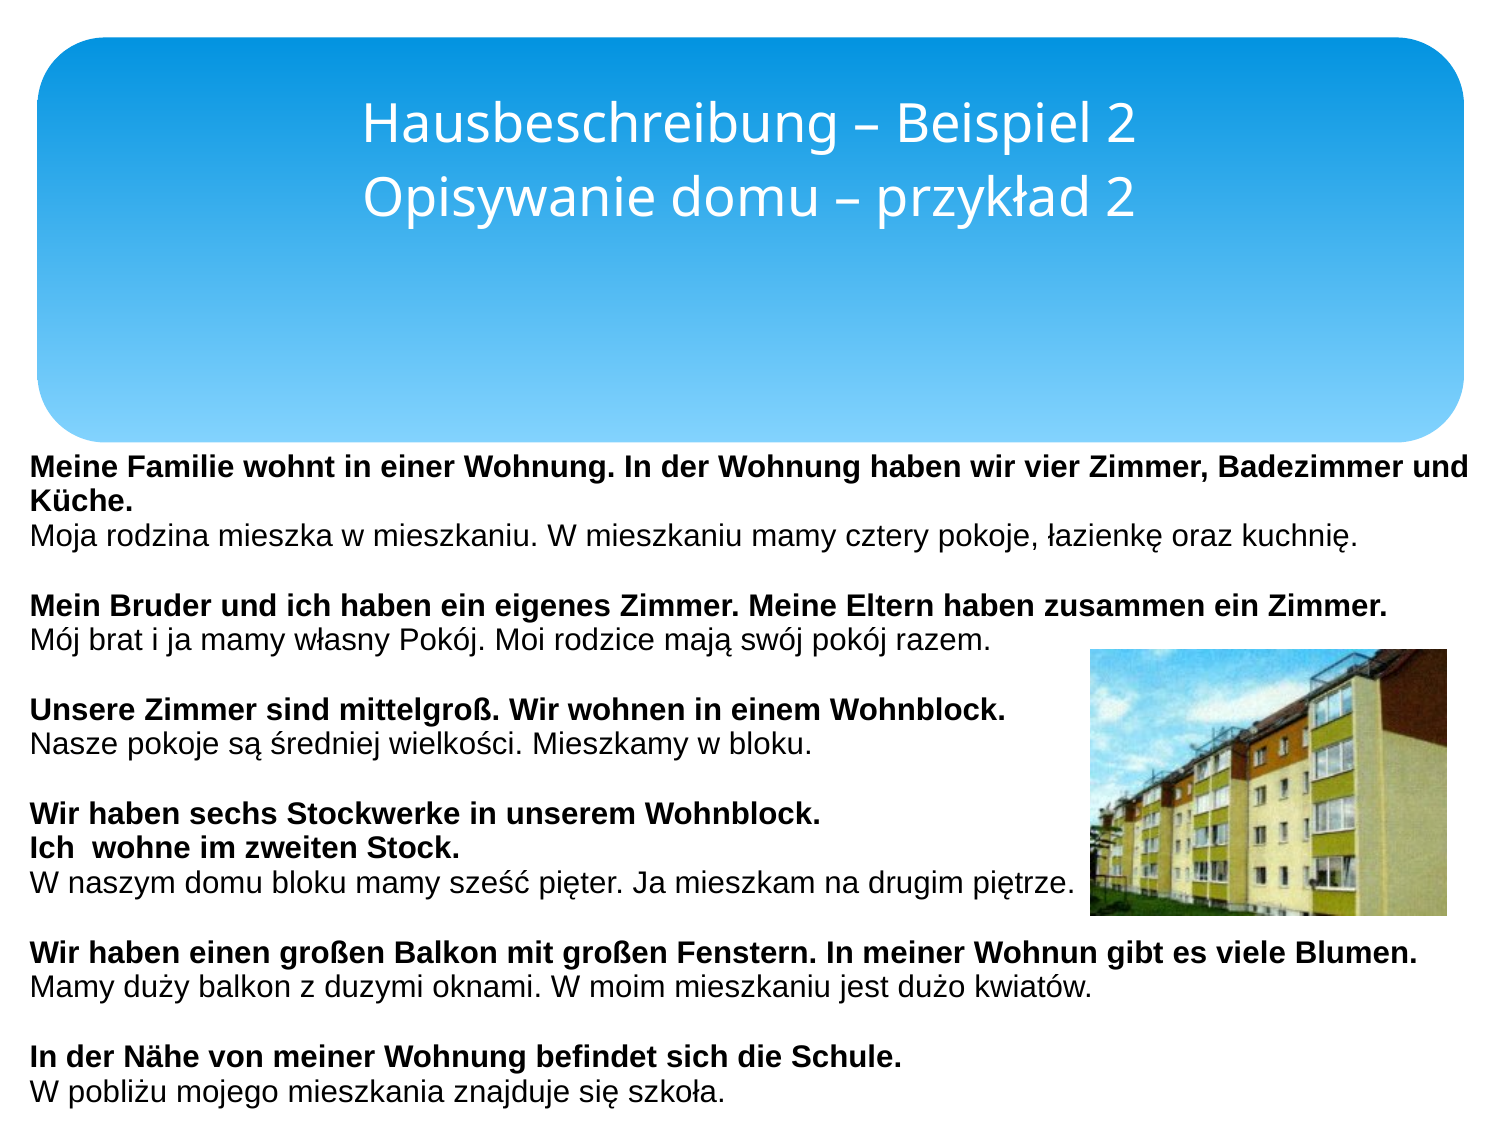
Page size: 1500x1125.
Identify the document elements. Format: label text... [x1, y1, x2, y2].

subtitle Meine Familie wohnt in einer Wohnung. In der Wohnung haben wir vier Zimmer, Badezimmer und Küche. Moja rodzina mieszka w mieszkaniu. W mieszkaniu mamy cztery pokoje, łazienkę oraz kuchnię. Mein Bruder und ich haben ein eigenes Zimmer. Meine Eltern haben zusammen ein Zimmer. Mój brat i ja mamy własny Pokój. Moi rodzice mają swój pokój razem. Unsere Zimmer sind mittelgroß. Wir wohnen in einem Wohnblock. Nasze pokoje są średniej wielkości. Mieszkamy w bloku. Wir haben sechs Stockwerke in unserem Wohnblock. Ich wohne im zweiten Stock. W naszym domu bloku mamy sześć pięter. Ja mieszkam na drugim piętrze. Wir haben einen großen Balkon mit großen Fenstern. In meiner Wohnun gibt es viele Blumen. Mamy duży balkon z duzymi oknami. W moim mieszkaniu jest dużo kwiatów. In der Nähe von meiner Wohnung befindet sich die Schule. W pobliżu mojego mieszkania znajduje się szkoła. [29, 442, 1477, 1116]
title Hausbeschreibung – Beispiel 2 Opisywanie domu – przykład 2 [75, 62, 1425, 254]
picture [1090, 649, 1447, 916]
